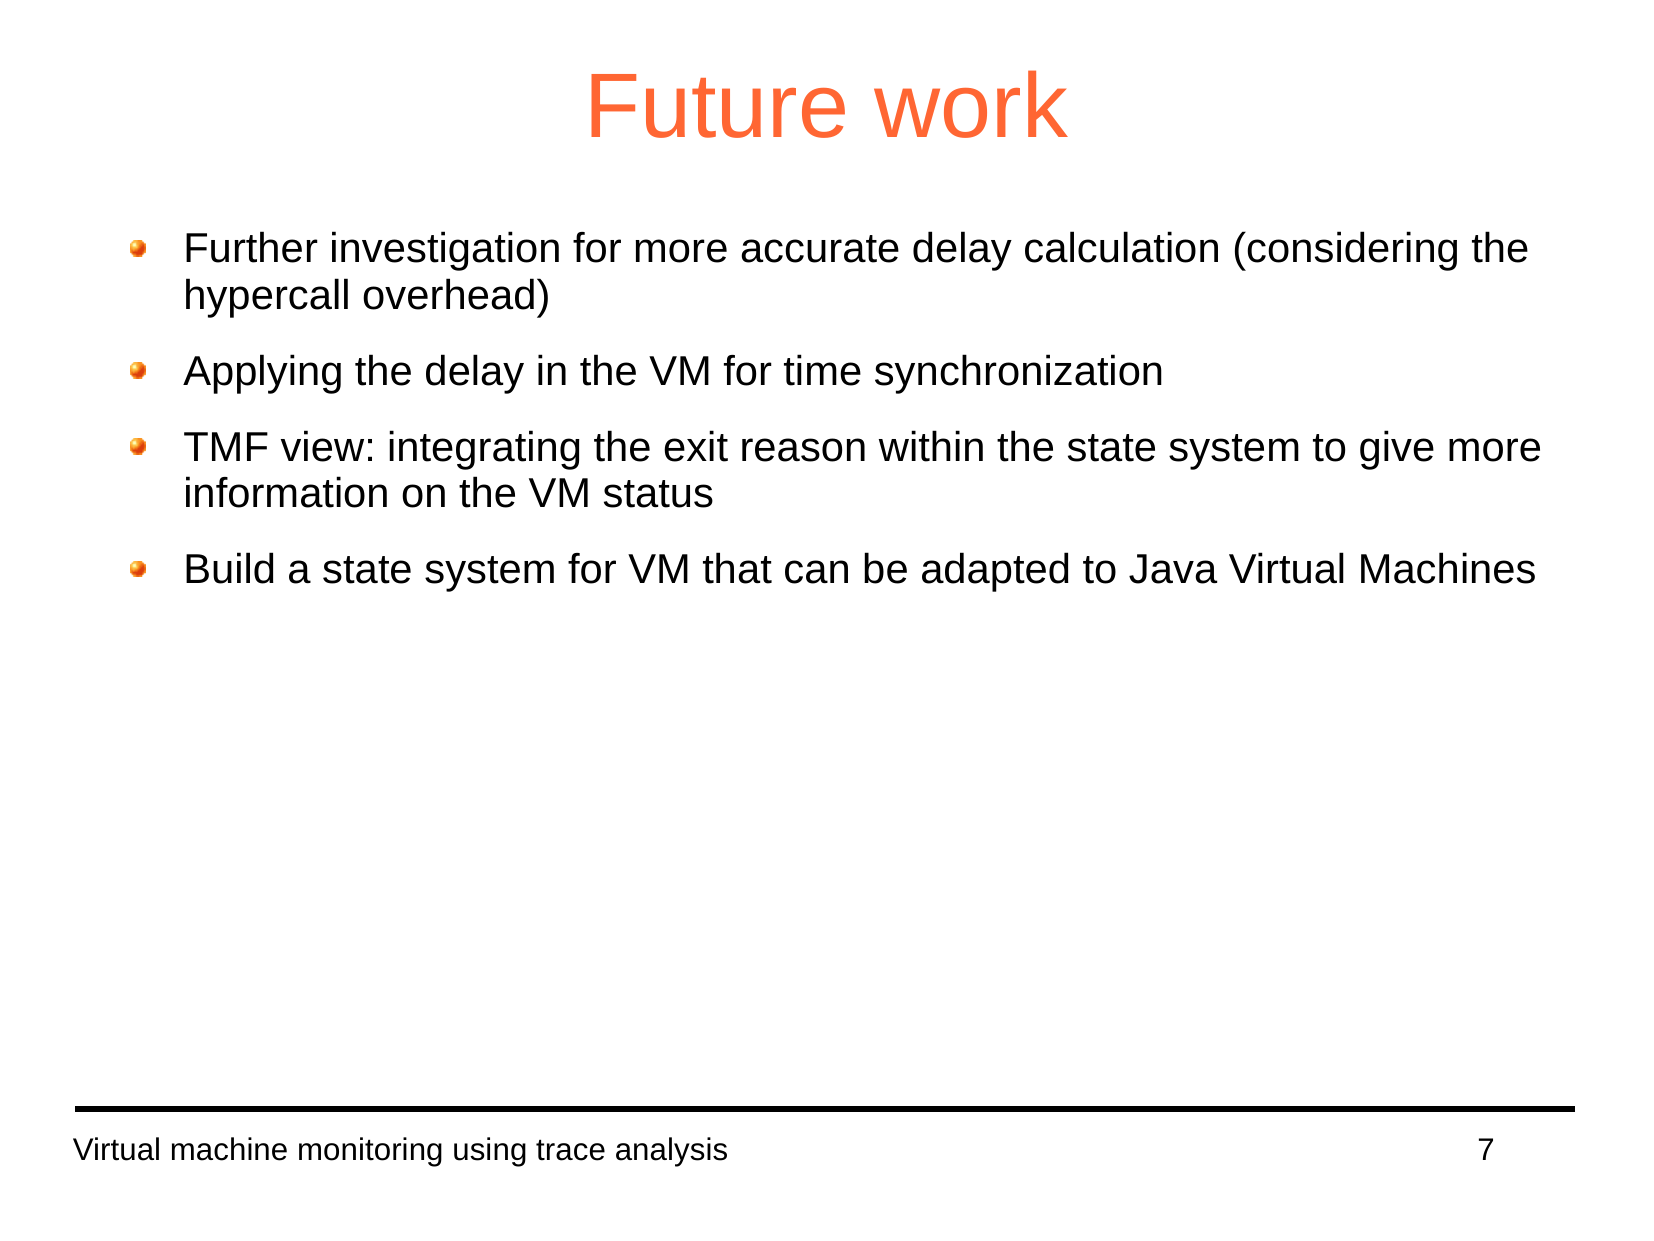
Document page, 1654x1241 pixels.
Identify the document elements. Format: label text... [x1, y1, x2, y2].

title Future work [82, 2, 1571, 210]
list Further investigation for more accurate delay calculation (considering the hypercall overhead) Applying the delay in the VM for time synchronization TMF view: integrating the exit reason within the state system to give more information on the VM status Build a state system for VM that can be adapted to Java Virtual Machines [112, 225, 1576, 1051]
